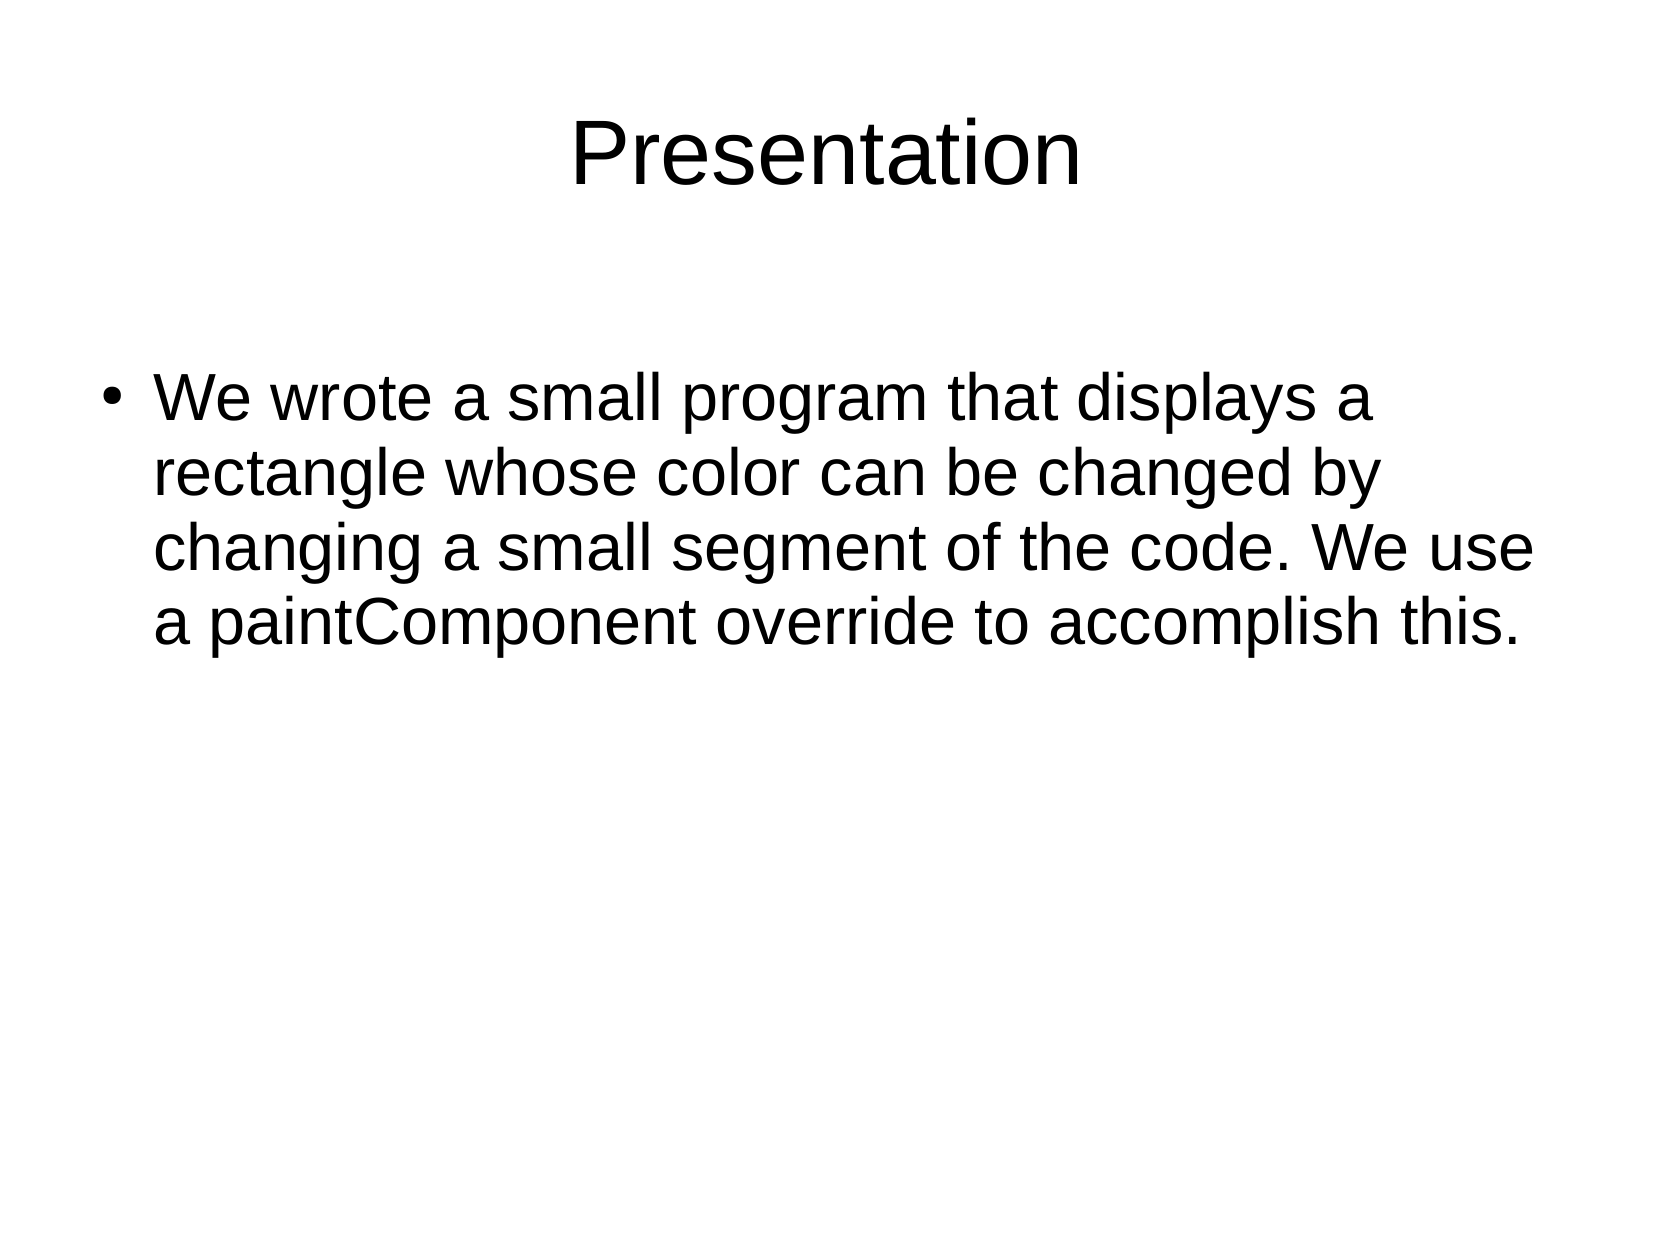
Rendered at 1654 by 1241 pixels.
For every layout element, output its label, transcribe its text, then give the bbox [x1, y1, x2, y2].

list We wrote a small program that displays a rectangle whose color can be changed by changing a small segment of the code. We use a paintComponent override to accomplish this. [82, 360, 1571, 1080]
title Presentation [82, 49, 1571, 257]
